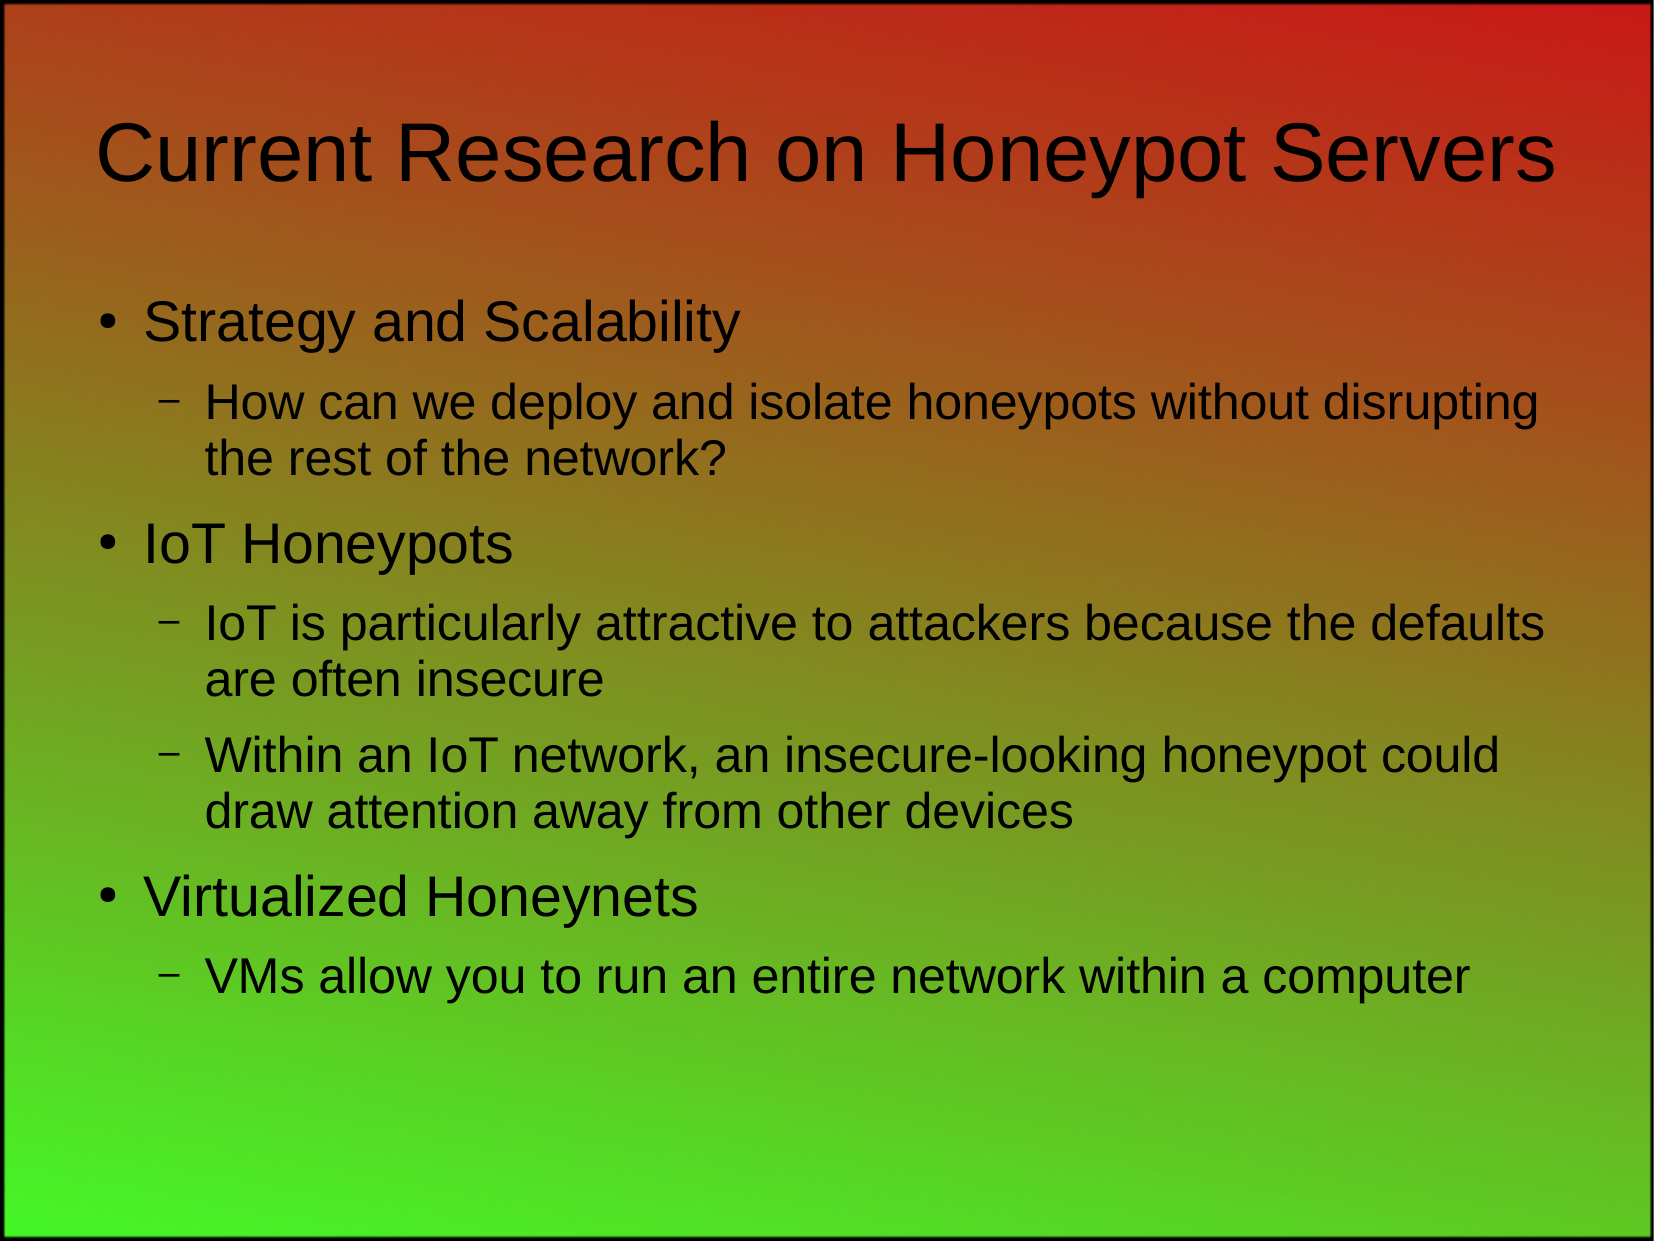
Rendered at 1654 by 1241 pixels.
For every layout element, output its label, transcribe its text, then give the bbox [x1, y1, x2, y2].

picture [0, 0, 1654, 1241]
list Strategy and Scalability How can we deploy and isolate honeypots without disrupting the rest of the network? IoT Honeypots IoT is particularly attractive to attackers because the defaults are often insecure Within an IoT network, an insecure-looking honeypot could draw attention away from other devices Virtualized Honeynets VMs allow you to run an entire network within a computer [82, 290, 1571, 1010]
title Current Research on Honeypot Servers [82, 49, 1571, 257]
